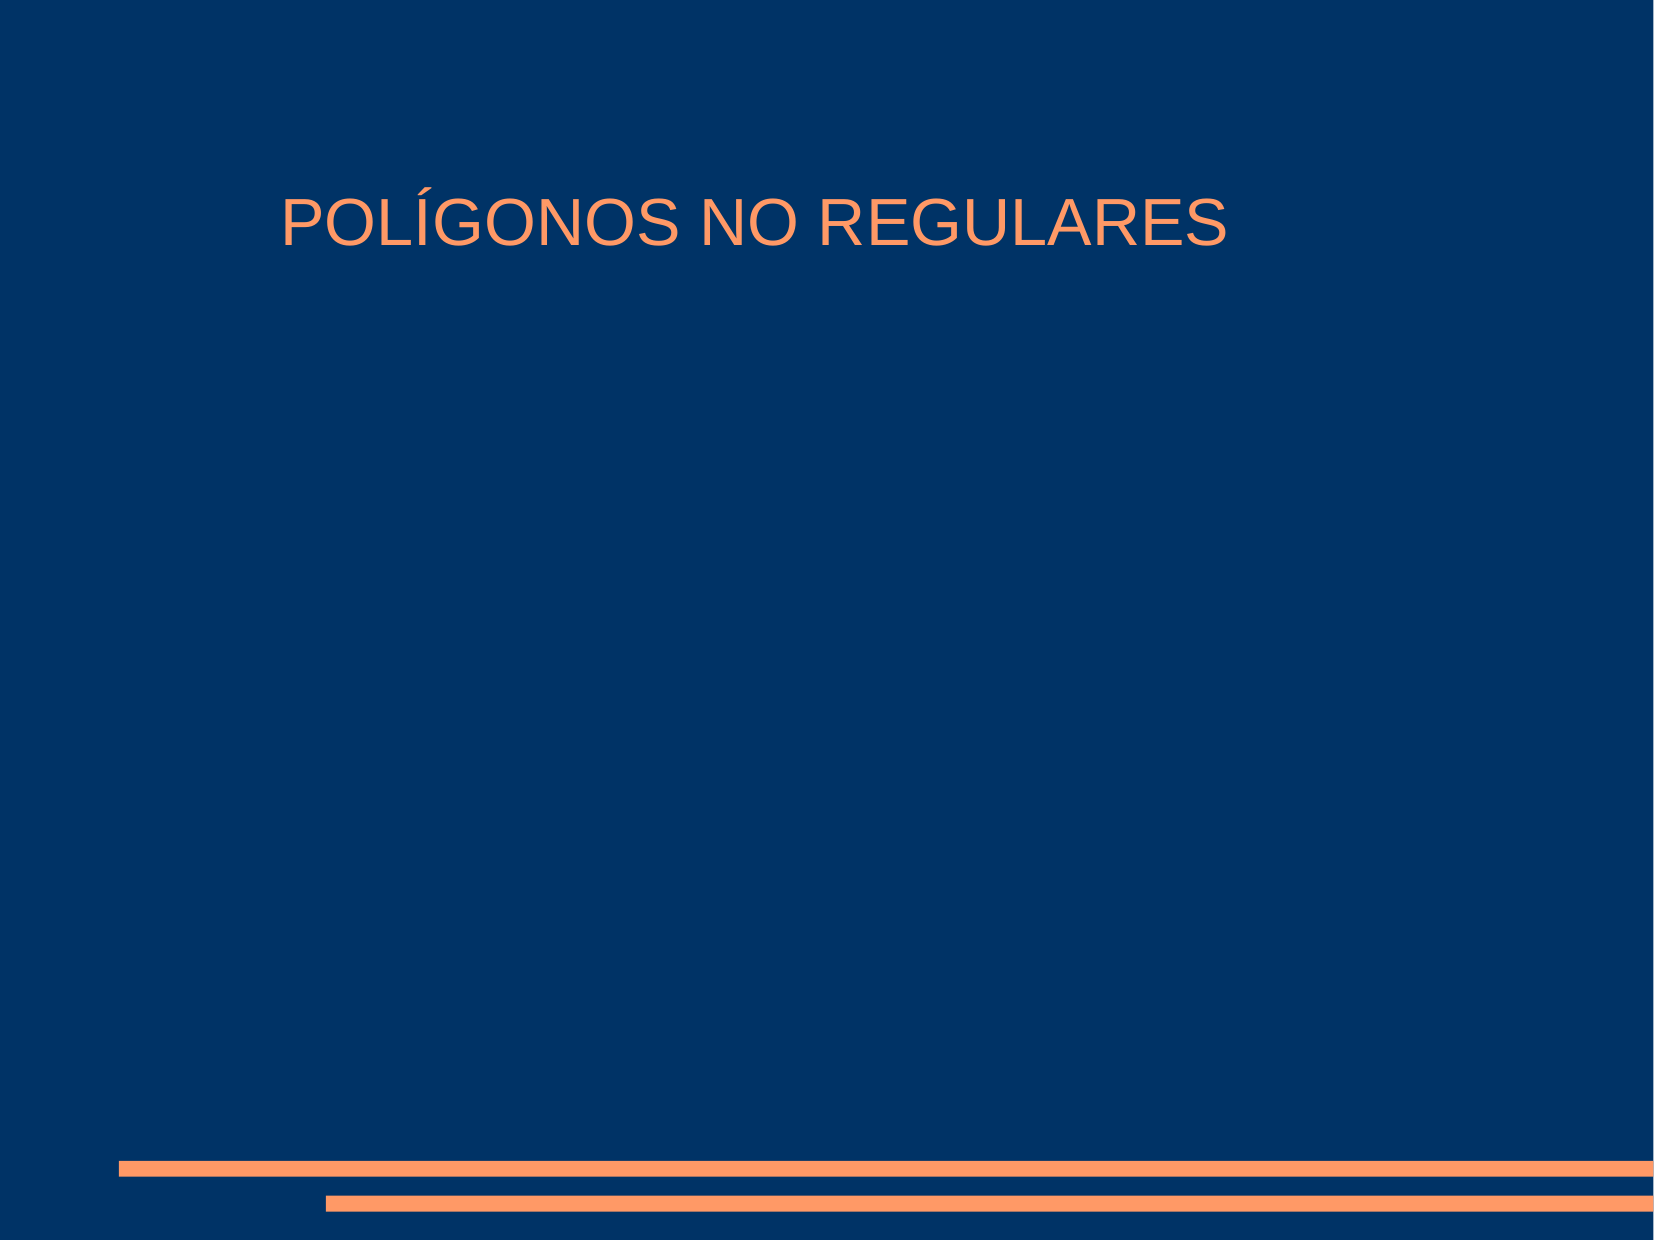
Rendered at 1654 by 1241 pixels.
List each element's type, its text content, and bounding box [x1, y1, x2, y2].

text_box POLÍGONOS NO REGULARES [265, 177, 1388, 267]
